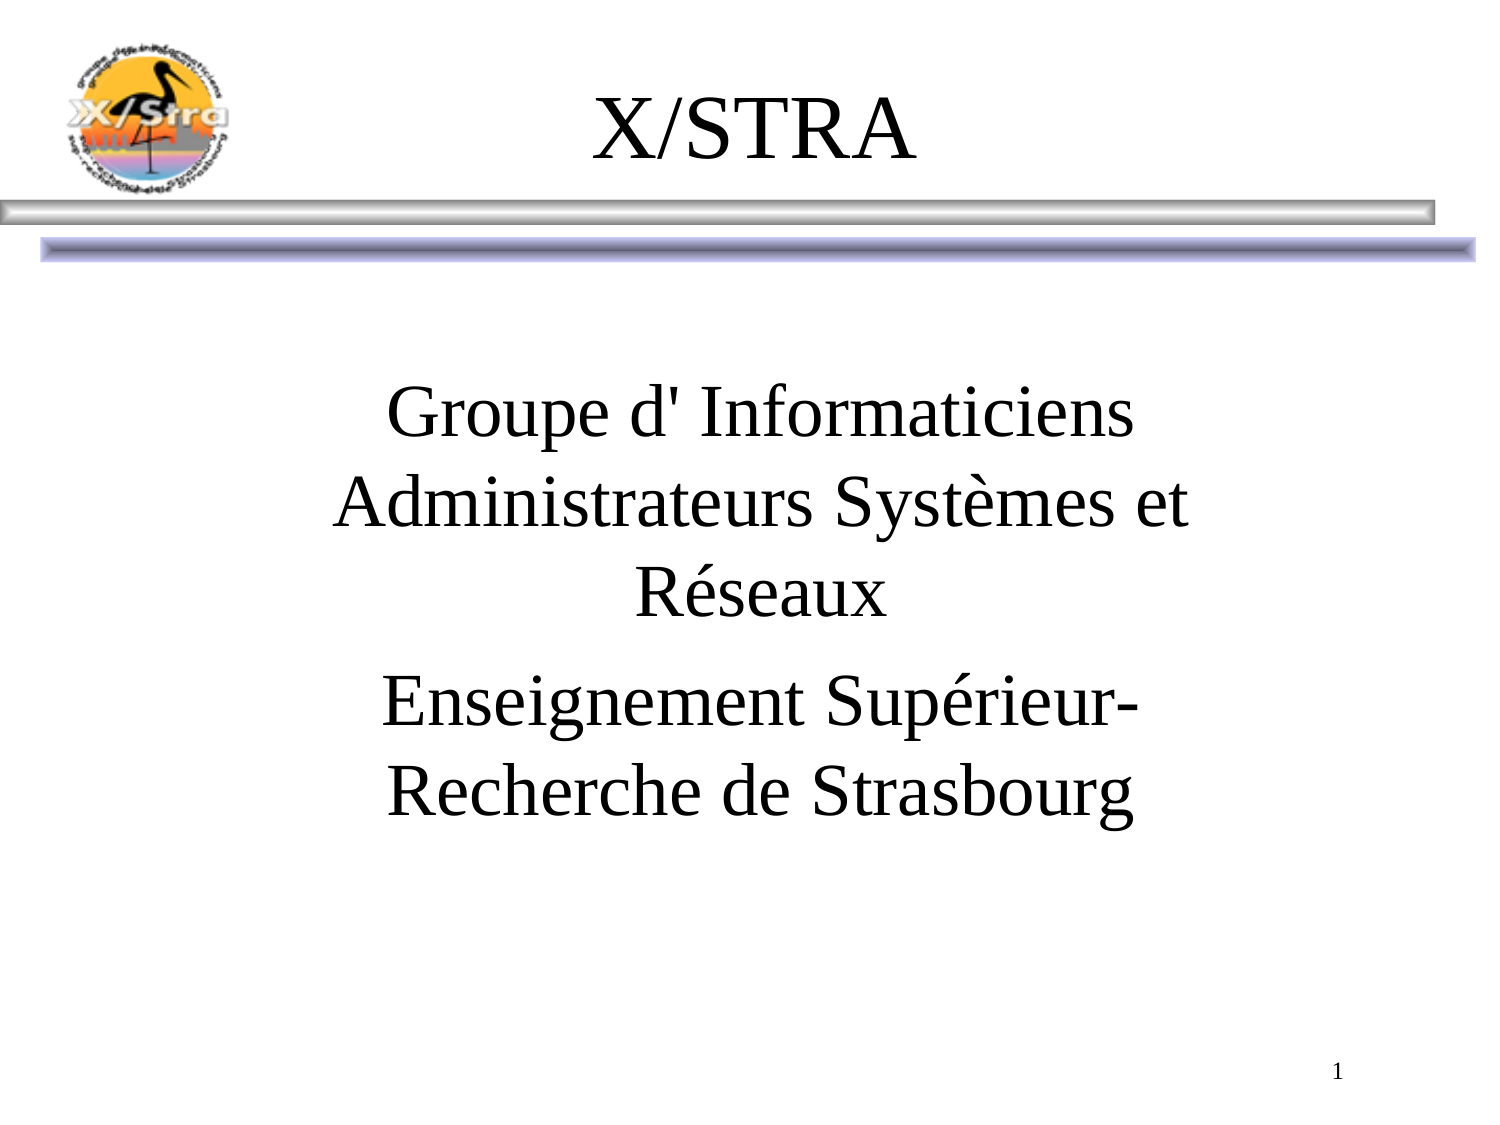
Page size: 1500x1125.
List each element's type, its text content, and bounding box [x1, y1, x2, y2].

title X/STRA [242, 46, 1393, 185]
picture [53, 30, 242, 209]
text_box Groupe d' Informaticiens Administrateurs Systèmes et Réseaux Enseignement Supérieur-Recherche de Strasbourg [236, 354, 1287, 1008]
